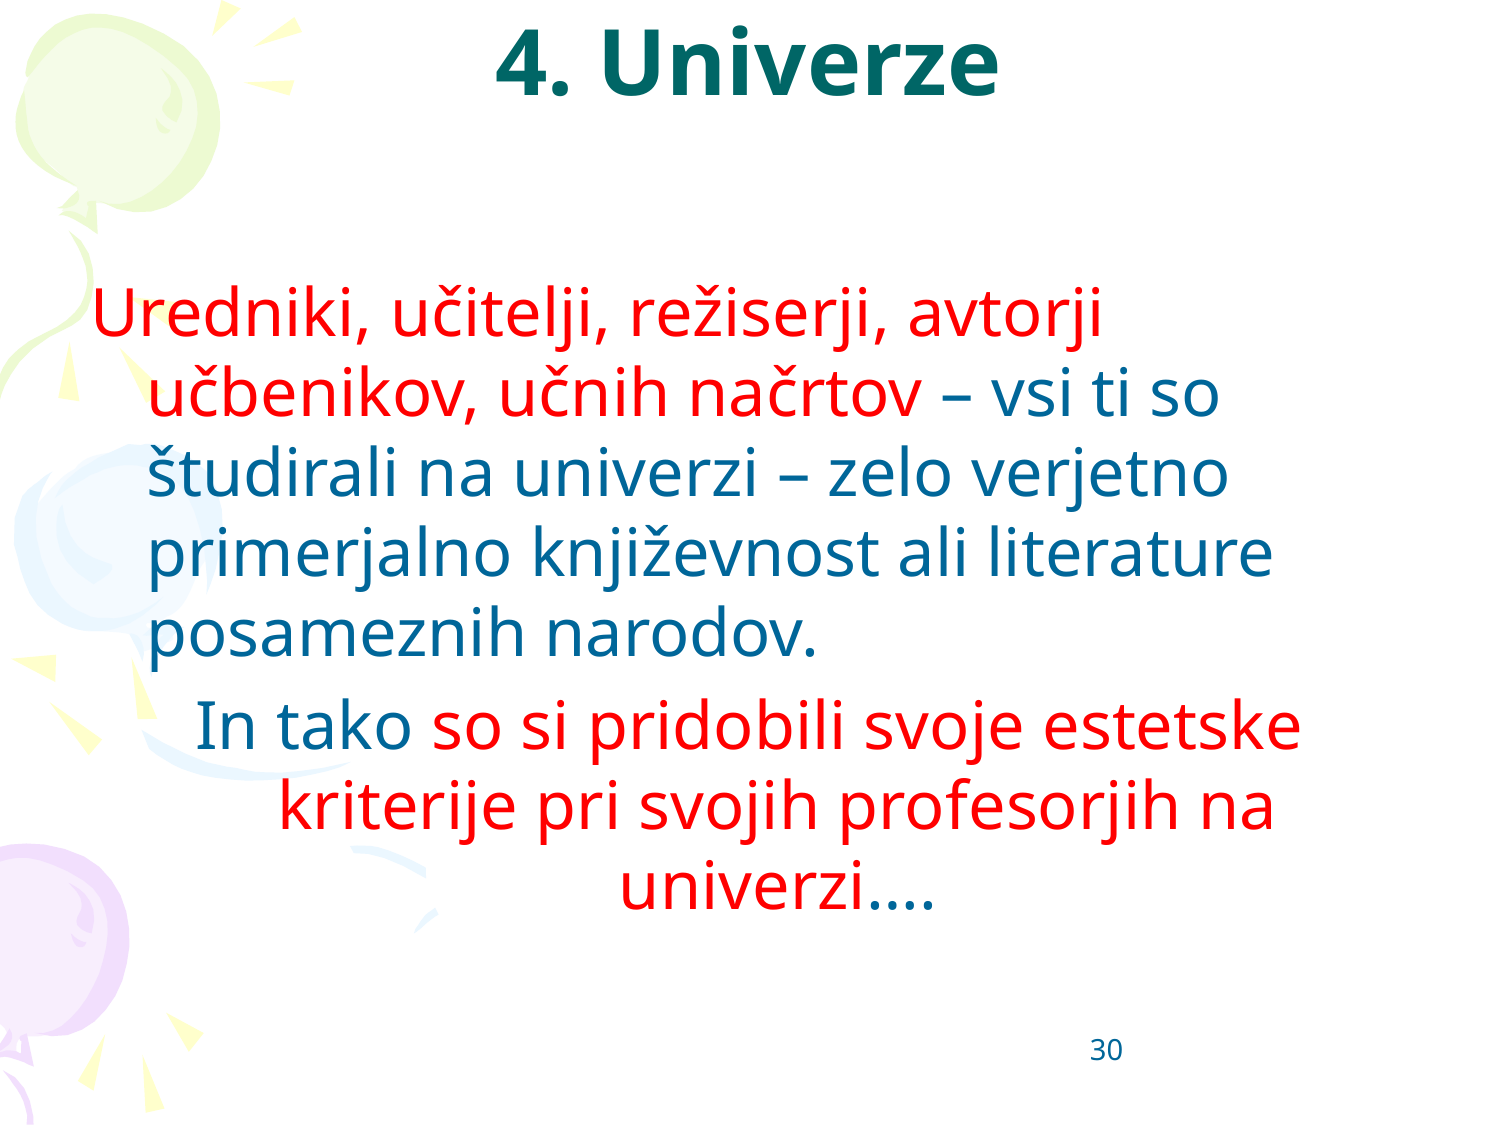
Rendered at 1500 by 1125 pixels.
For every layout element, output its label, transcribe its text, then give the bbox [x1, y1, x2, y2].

title 4. Univerze [72, 16, 1425, 233]
list Uredniki, učitelji, režiserji, avtorji učbenikov, učnih načrtov – vsi ti so študirali na univerzi – zelo verjetno primerjalno književnost ali literature posameznih narodov. In tako so si pridobili svoje estetske kriterije pri svojih profesorjih na univerzi…. [75, 262, 1425, 994]
slide_number <number> [1074, 1024, 1425, 1100]
